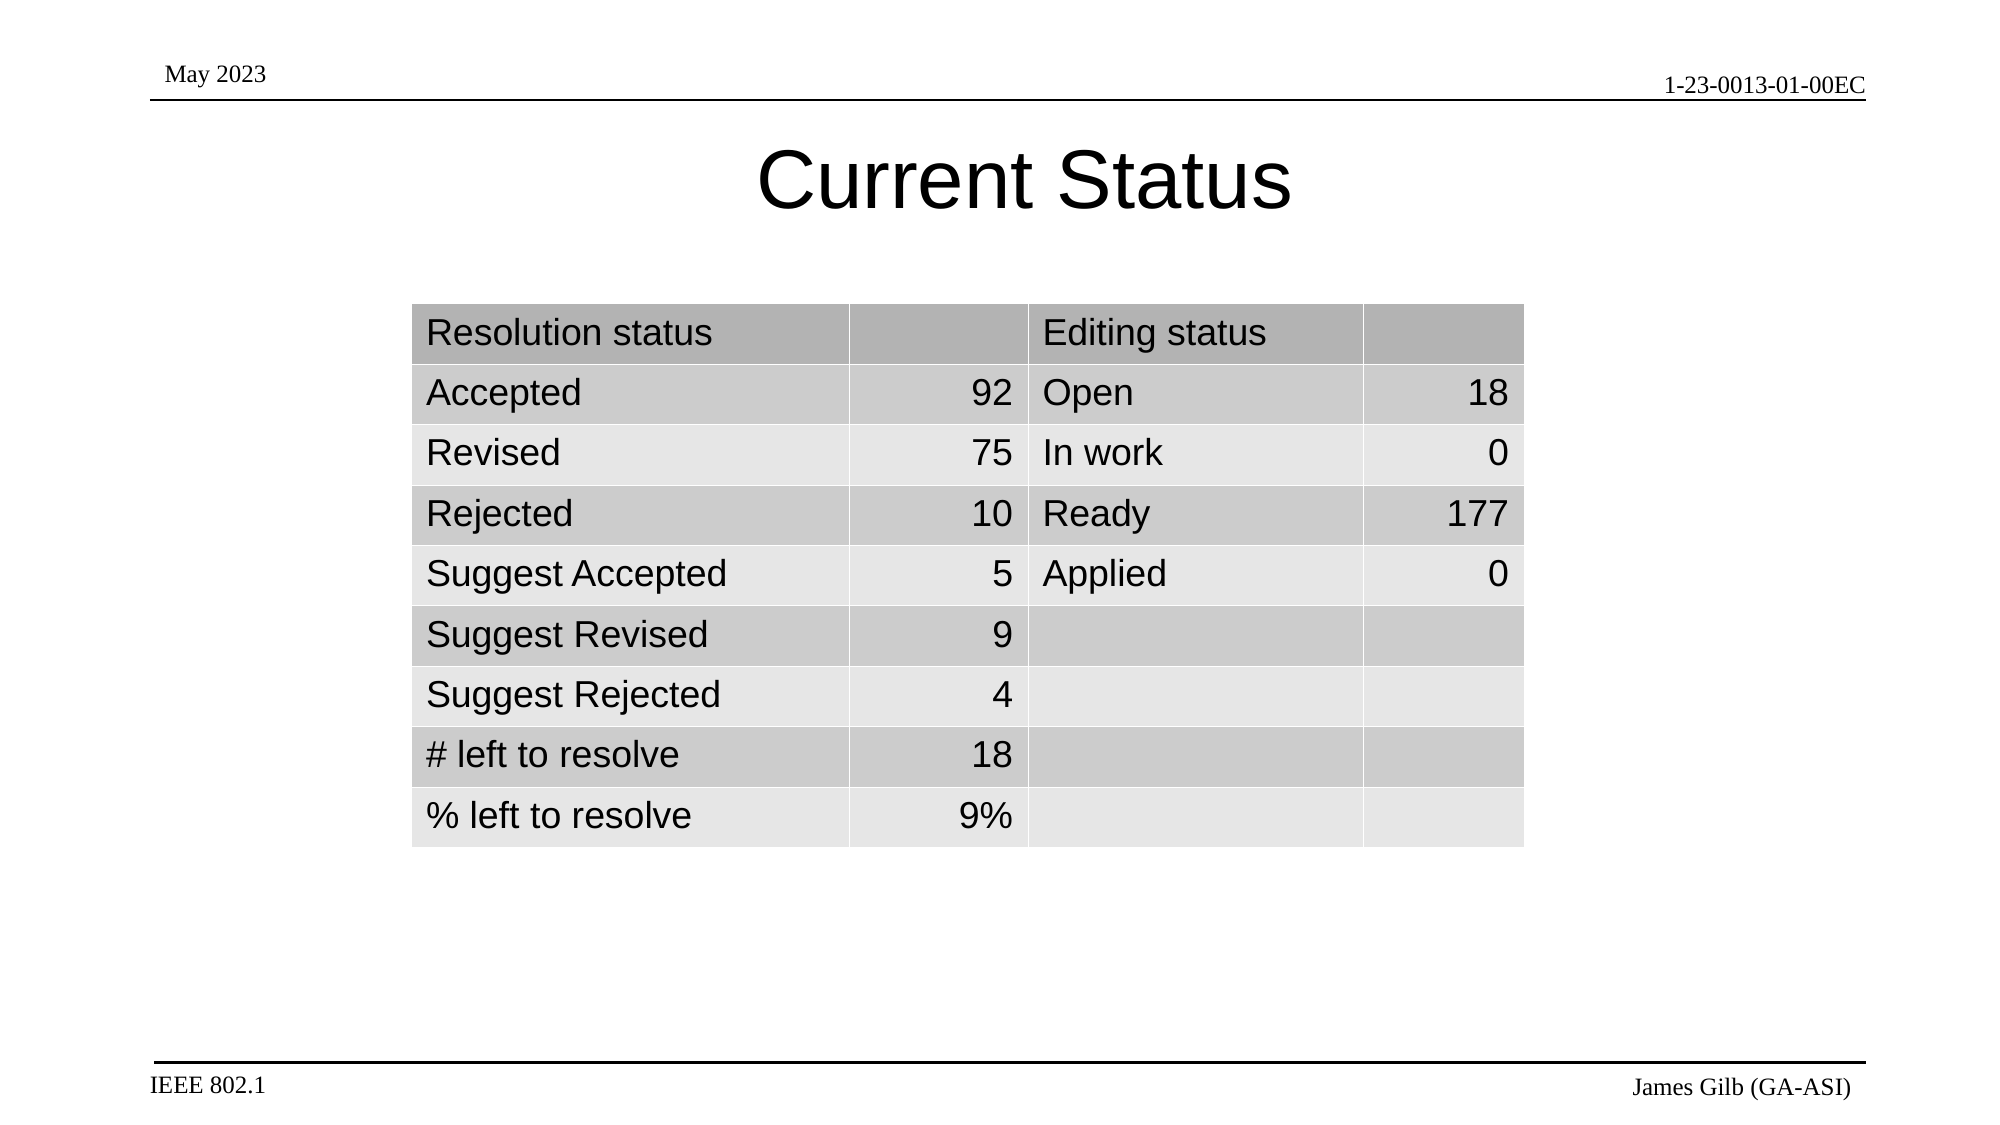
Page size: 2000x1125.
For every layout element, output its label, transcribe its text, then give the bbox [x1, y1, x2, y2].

table_cell 9% [850, 788, 1028, 847]
table_cell # left to resolve [412, 727, 849, 787]
table_cell 0 [1364, 546, 1524, 605]
table_cell Revised [412, 425, 849, 485]
table_header Resolution status [412, 304, 849, 364]
table_cell 92 [850, 365, 1028, 424]
table_cell Suggest Accepted [412, 546, 849, 605]
table_header [850, 304, 1028, 364]
table_cell In work [1029, 425, 1363, 485]
table_cell 0 [1364, 425, 1524, 485]
table_header [1364, 304, 1524, 364]
table_cell 9 [850, 606, 1028, 666]
table_cell % left to resolve [412, 788, 849, 847]
table_cell 75 [850, 425, 1028, 485]
table_header Editing status [1029, 304, 1363, 364]
table_cell Ready [1029, 486, 1363, 545]
table_cell 177 [1364, 486, 1524, 545]
table_cell [1029, 788, 1363, 847]
table_cell Open [1029, 365, 1363, 424]
table_cell 10 [850, 486, 1028, 545]
table_cell Rejected [412, 486, 849, 545]
title Current Status [149, 112, 1900, 238]
table_cell Suggest Revised [412, 606, 849, 666]
table_cell [1364, 727, 1524, 787]
table_cell [1364, 606, 1524, 666]
table_cell Accepted [412, 365, 849, 424]
table_cell 4 [850, 667, 1028, 726]
table_cell [1029, 727, 1363, 787]
table_cell Suggest Rejected [412, 667, 849, 726]
table_cell 18 [1364, 365, 1524, 424]
table_cell [1029, 606, 1363, 666]
table_cell [1364, 788, 1524, 847]
table_cell Applied [1029, 546, 1363, 605]
table_cell 18 [850, 727, 1028, 787]
table_cell [1029, 667, 1363, 726]
table_cell 5 [850, 546, 1028, 605]
table_cell [1364, 667, 1524, 726]
